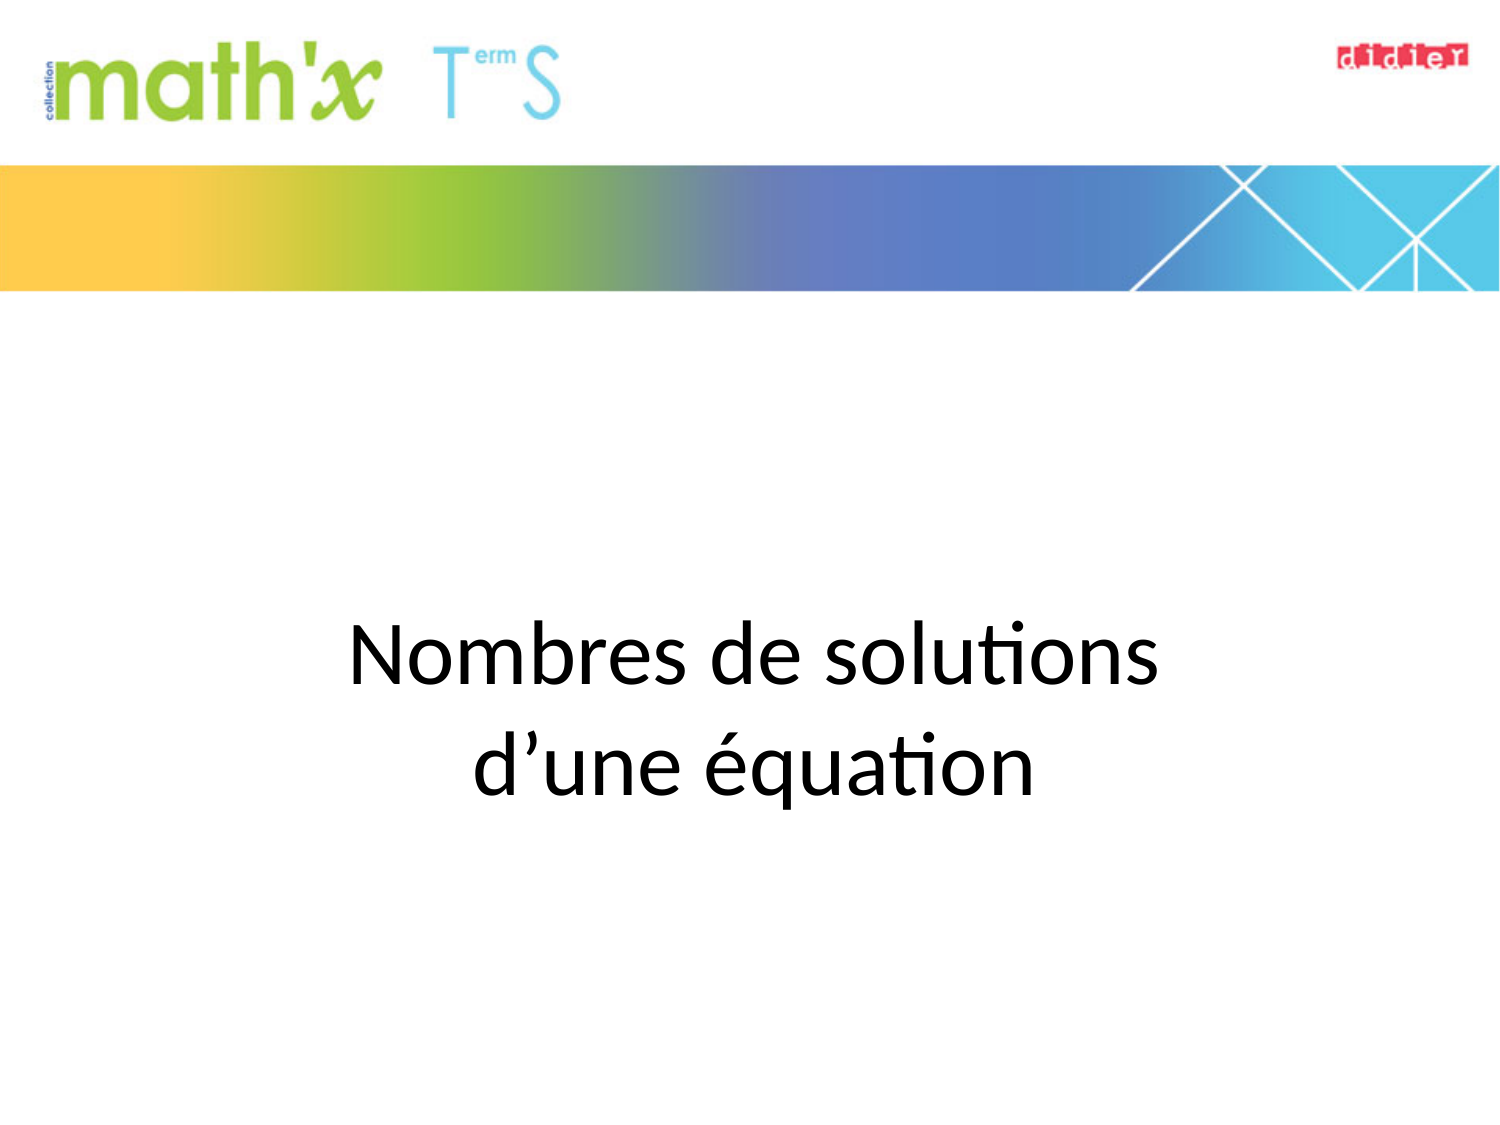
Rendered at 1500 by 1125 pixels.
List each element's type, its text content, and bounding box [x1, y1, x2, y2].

picture [0, 0, 1500, 293]
title Nombres de solutions d’une équation [117, 585, 1393, 821]
